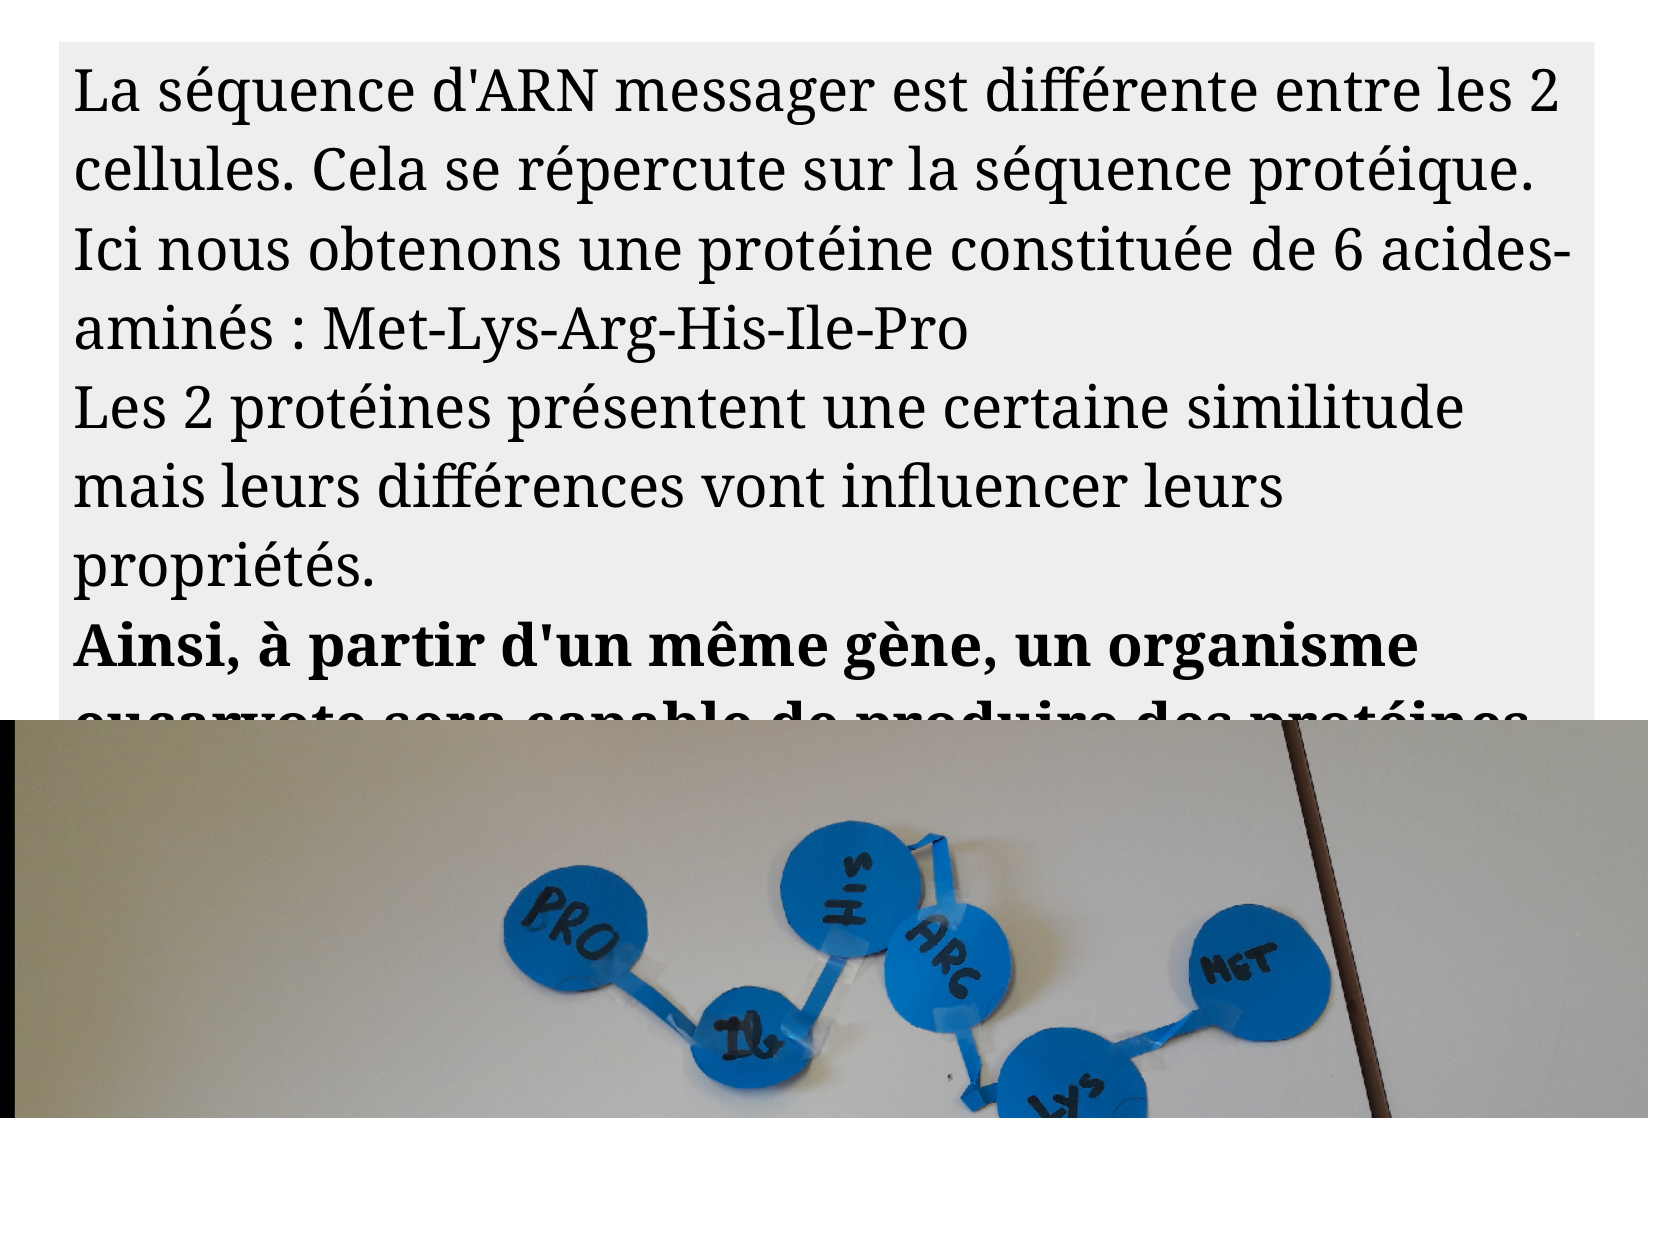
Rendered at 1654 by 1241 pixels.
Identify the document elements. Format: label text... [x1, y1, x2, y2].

picture [0, 720, 1648, 1118]
text_box La séquence d'ARN messager est différente entre les 2 cellules. Cela se répercute sur la séquence protéique. Ici nous obtenons une protéine constituée de 6 acides-aminés : Met-Lys-Arg-His-Ile-Pro Les 2 protéines présentent une certaine similitude mais leurs différences vont influencer leurs propriétés. Ainsi, à partir d'un même gène, un organisme eucaryote sera capable de produire des protéines différentes. [59, 41, 1595, 699]
